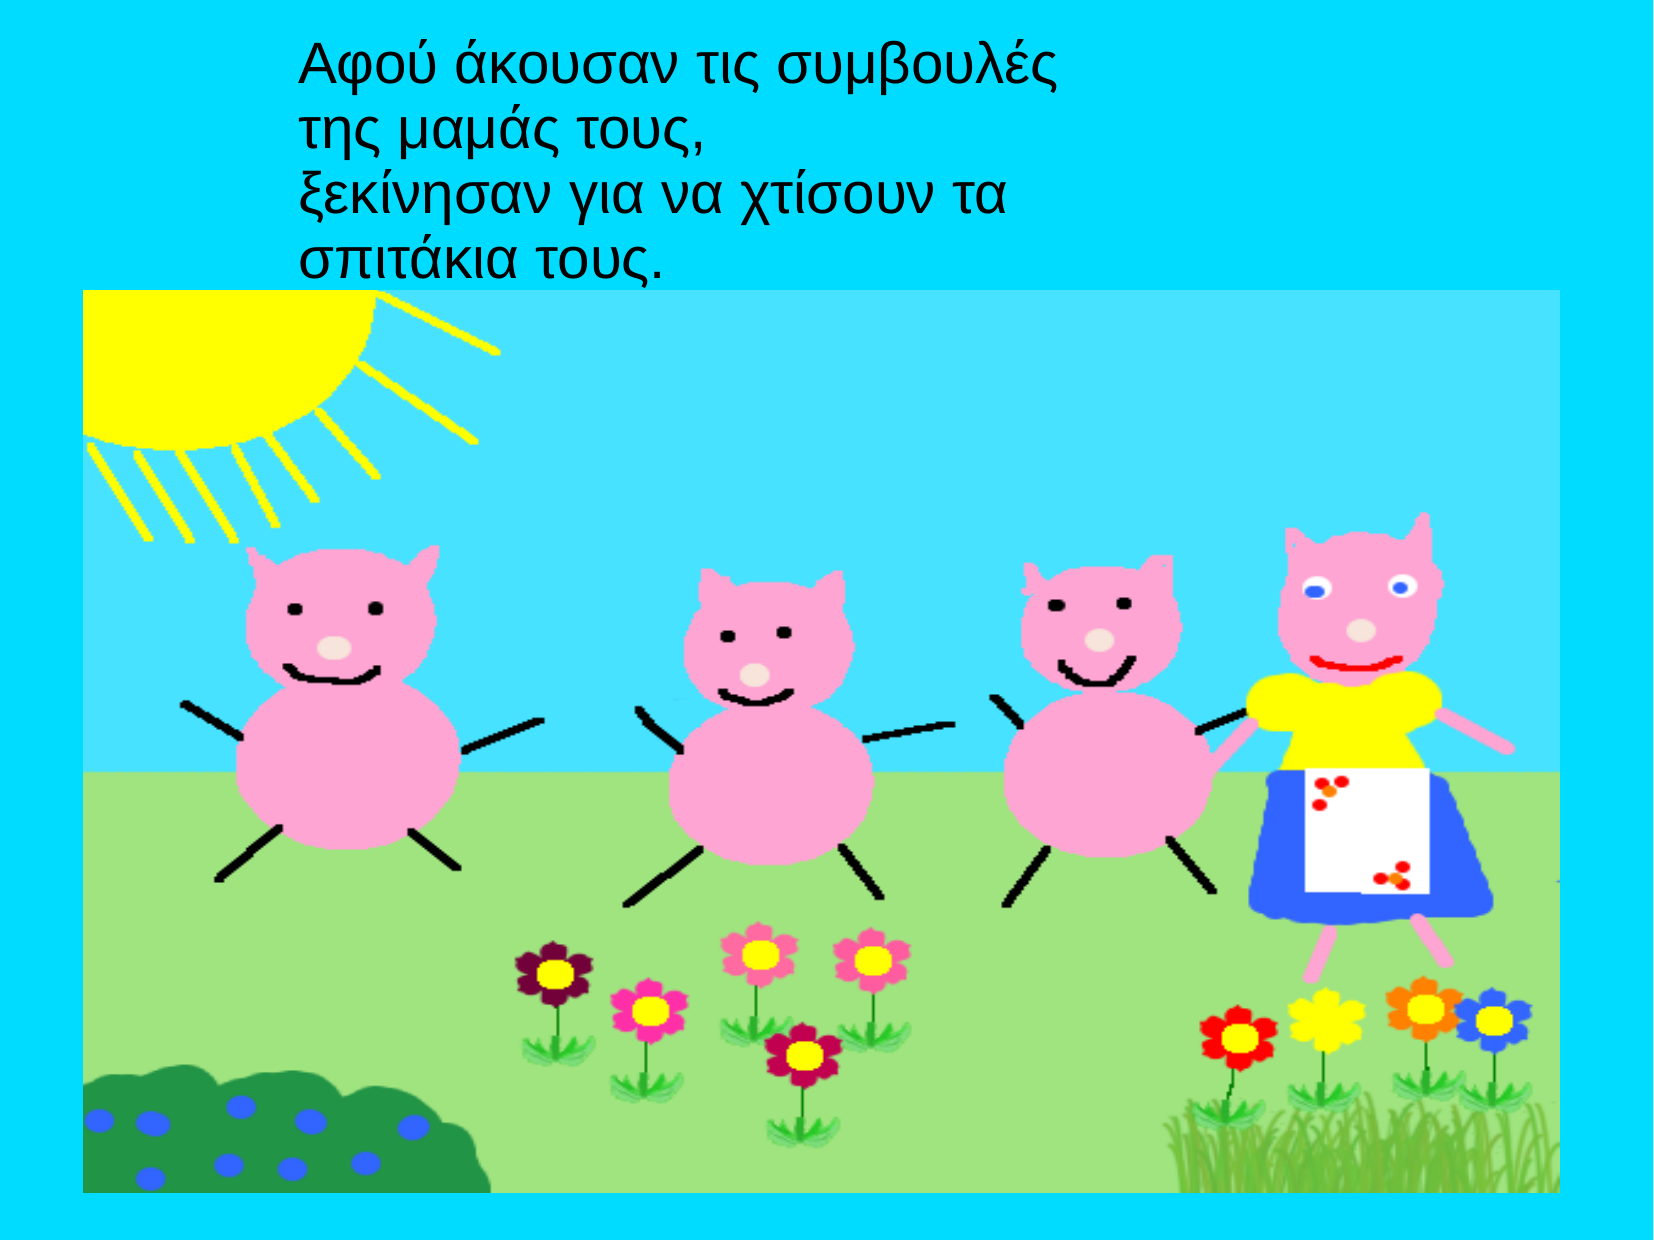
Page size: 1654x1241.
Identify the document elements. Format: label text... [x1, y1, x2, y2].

picture [83, 290, 1560, 1193]
text_box Αφού άκουσαν τις συμβουλές της μαμάς τους, ξεκίνησαν για να χτίσουν τα σπιτάκια τους. [283, 23, 1087, 298]
